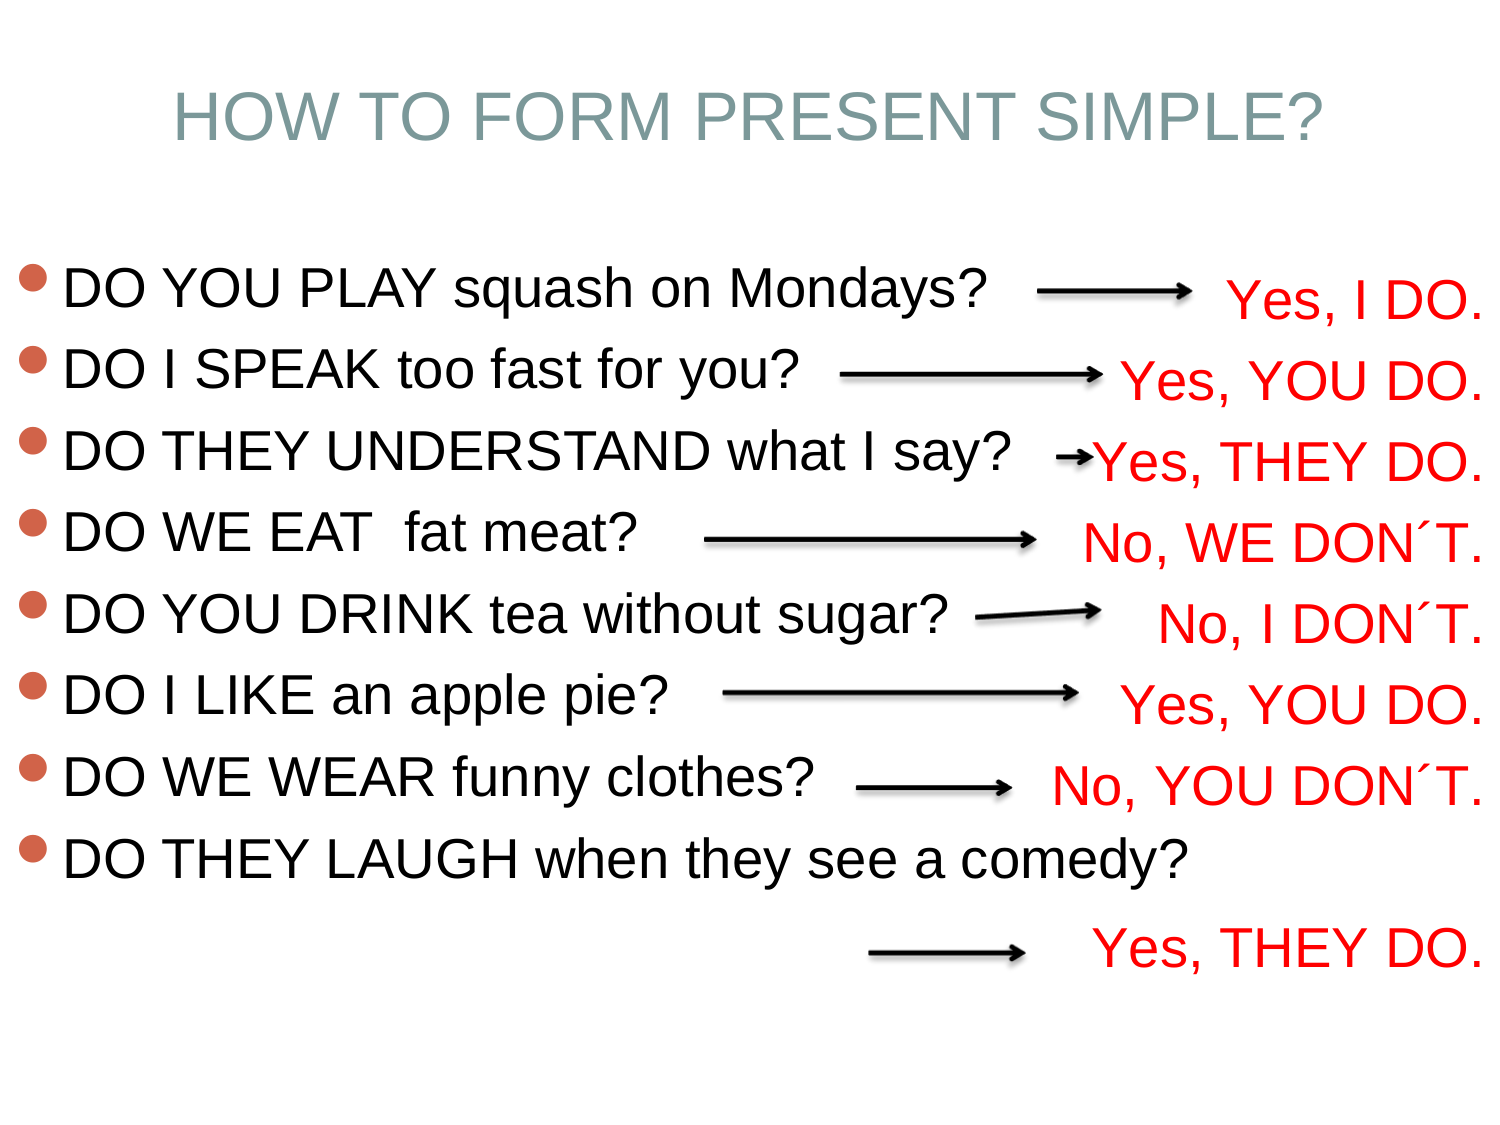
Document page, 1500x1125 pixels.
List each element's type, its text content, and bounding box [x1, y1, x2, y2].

picture [830, 352, 1129, 407]
picture [859, 929, 1052, 985]
picture [1027, 268, 1218, 323]
picture [846, 765, 1038, 820]
text_box Yes, I DO. Yes, YOU DO. Yes, THEY DO. No, WE DON´T. No, I DON´T. Yes, YOU DO. No, YOU DON´T. Yes, THEY DO. [992, 255, 1500, 987]
title HOW TO FORM PRESENT SIMPLE? [49, 37, 1450, 162]
picture [694, 516, 1062, 572]
picture [713, 669, 1105, 724]
picture [1046, 434, 1120, 489]
picture [965, 587, 1127, 642]
list DO YOU PLAY squash on Mondays? DO I SPEAK too fast for you? DO THEY UNDERSTAND what I say? DO WE EAT fat meat? DO YOU DRINK tea without sugar? DO I LIKE an apple pie? DO WE WEAR funny clothes? DO THEY LAUGH when they see a comedy? [0, 243, 1396, 994]
